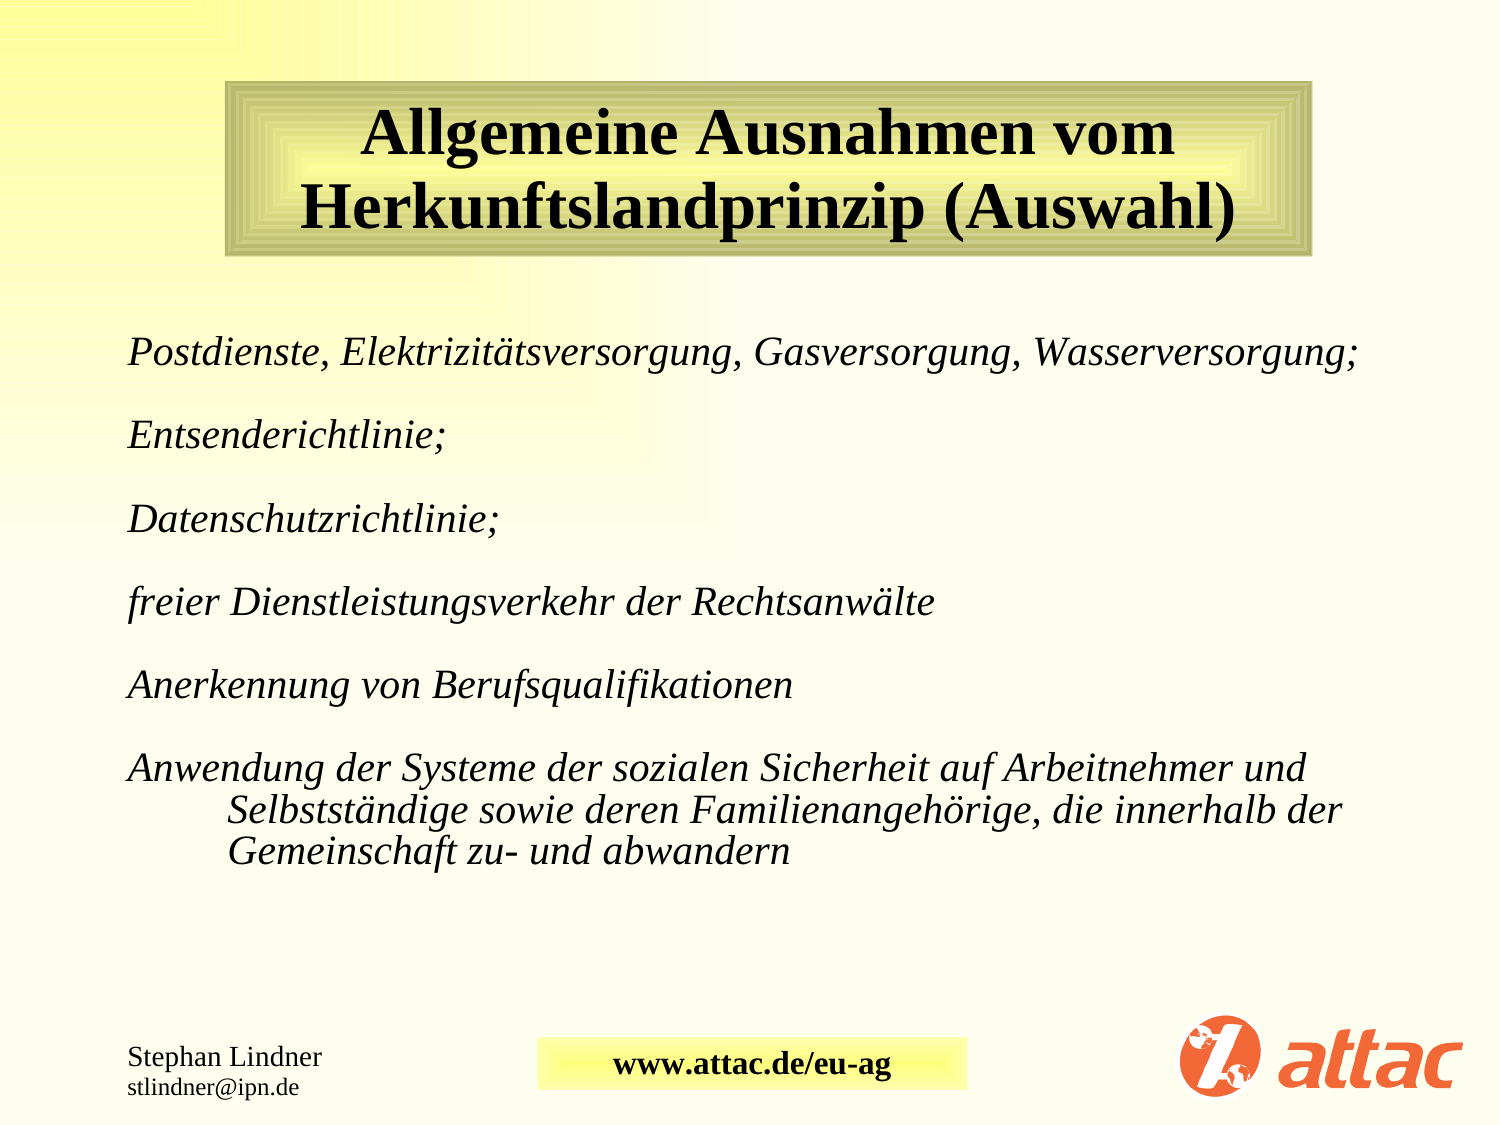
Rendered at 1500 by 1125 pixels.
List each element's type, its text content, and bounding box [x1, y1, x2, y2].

text_box Stephan Lindner stlindner@ipn.de [112, 1032, 338, 1109]
picture [1175, 1012, 1463, 1101]
list Postdienste, Elektrizitätsversorgung, Gasversorgung, Wasserversorgung; Entsenderichtlinie; Datenschutzrichtlinie; freier Dienstleistungsverkehr der Rechtsanwälte Anerkennung von Berufsqualifikationen Anwendung der Systeme der sozialen Sicherheit auf Arbeitnehmer und Selbstständige sowie deren Familienangehörige, die innerhalb der Gemeinschaft zu- und abwandern [112, 324, 1388, 1001]
text_box www.attac.de/eu-ag [537, 1037, 968, 1090]
title Allgemeine Ausnahmen vom Herkunftslandprinzip (Auswahl) [224, 81, 1313, 257]
